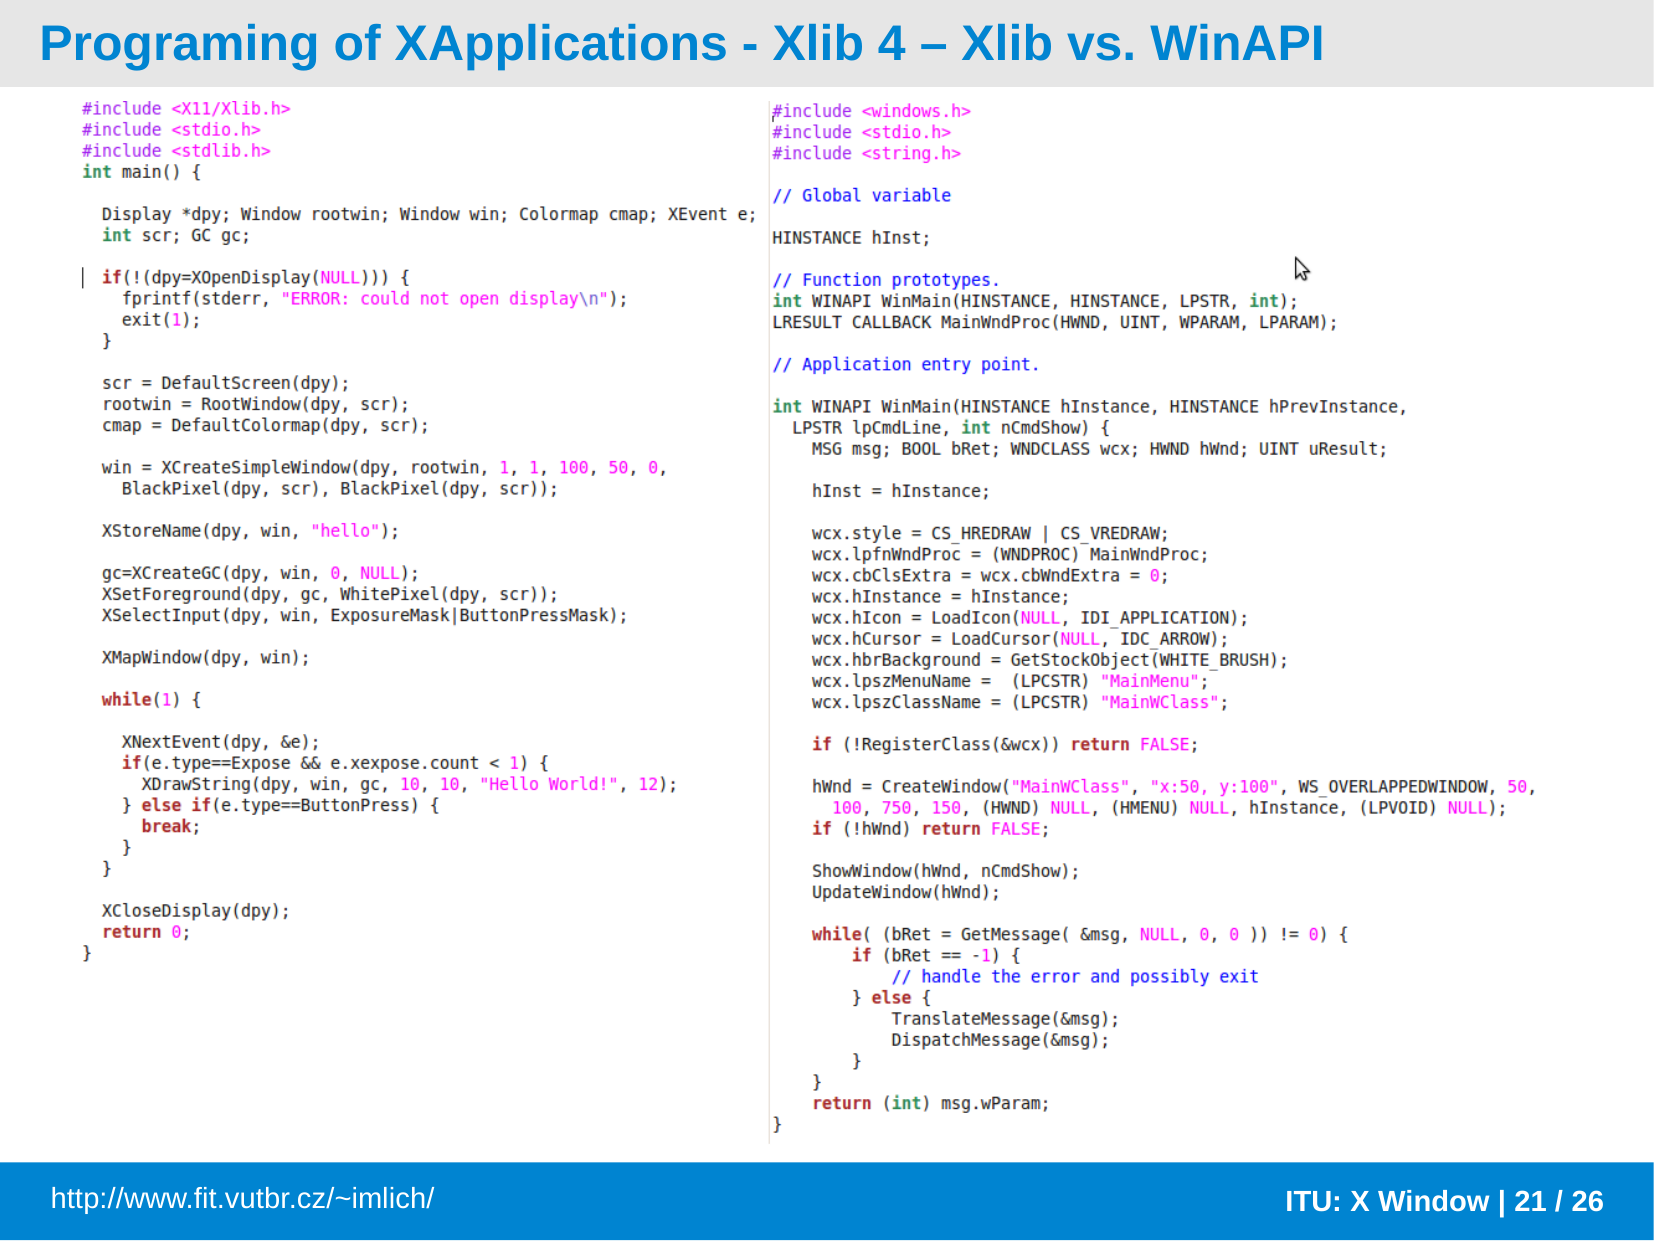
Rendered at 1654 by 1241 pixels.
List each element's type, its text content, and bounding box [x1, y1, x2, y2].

title Programing of XApplications - Xlib 4 – Xlib vs. WinAPI [39, 5, 1615, 81]
picture [76, 101, 1577, 1149]
